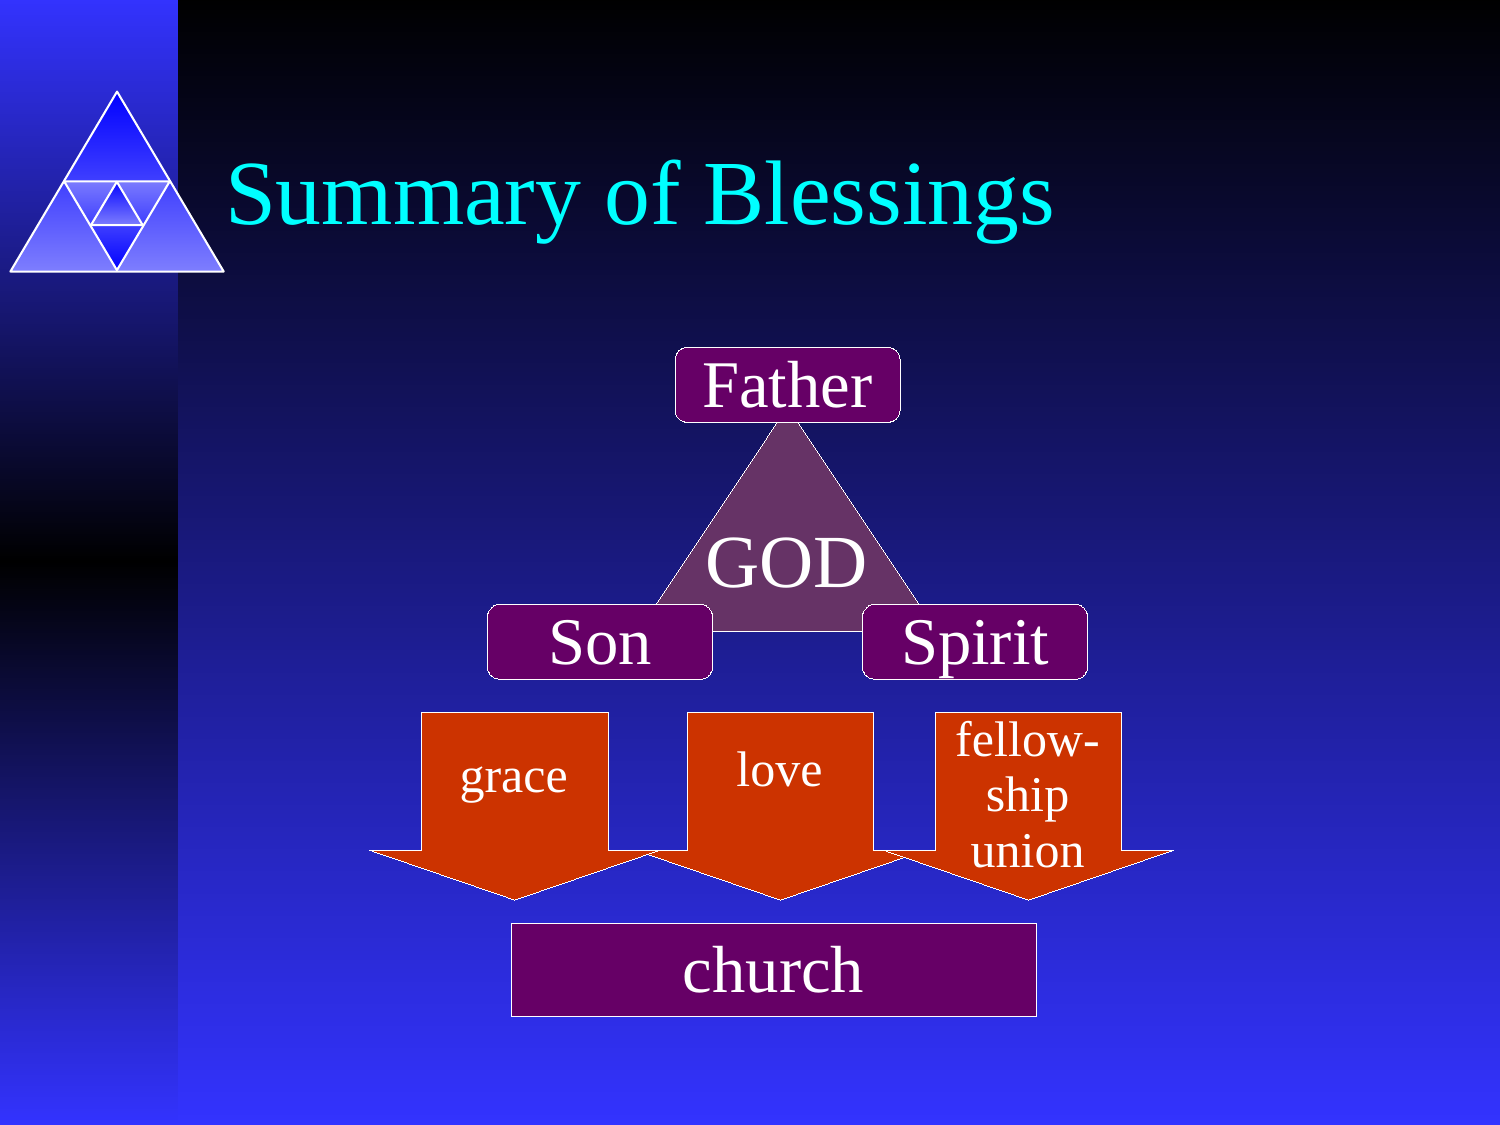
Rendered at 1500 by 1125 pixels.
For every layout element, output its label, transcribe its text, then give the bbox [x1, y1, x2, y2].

text_box [716, 423, 859, 513]
text_box [712, 612, 863, 632]
text_box [369, 805, 883, 901]
text_box Spirit [862, 604, 1088, 680]
title Summary of Blessings [225, 99, 1463, 288]
text_box church [511, 923, 1037, 1017]
text_box [990, 887, 1067, 901]
text_box fellow- ship union [883, 704, 1172, 887]
text_box grace [369, 740, 658, 811]
text_box [421, 712, 609, 740]
text_box Father [675, 347, 901, 423]
text_box Son [487, 604, 713, 680]
text_box GOD [690, 513, 916, 612]
text_box love [635, 734, 883, 805]
text_box [656, 553, 690, 604]
text_box [687, 712, 874, 734]
